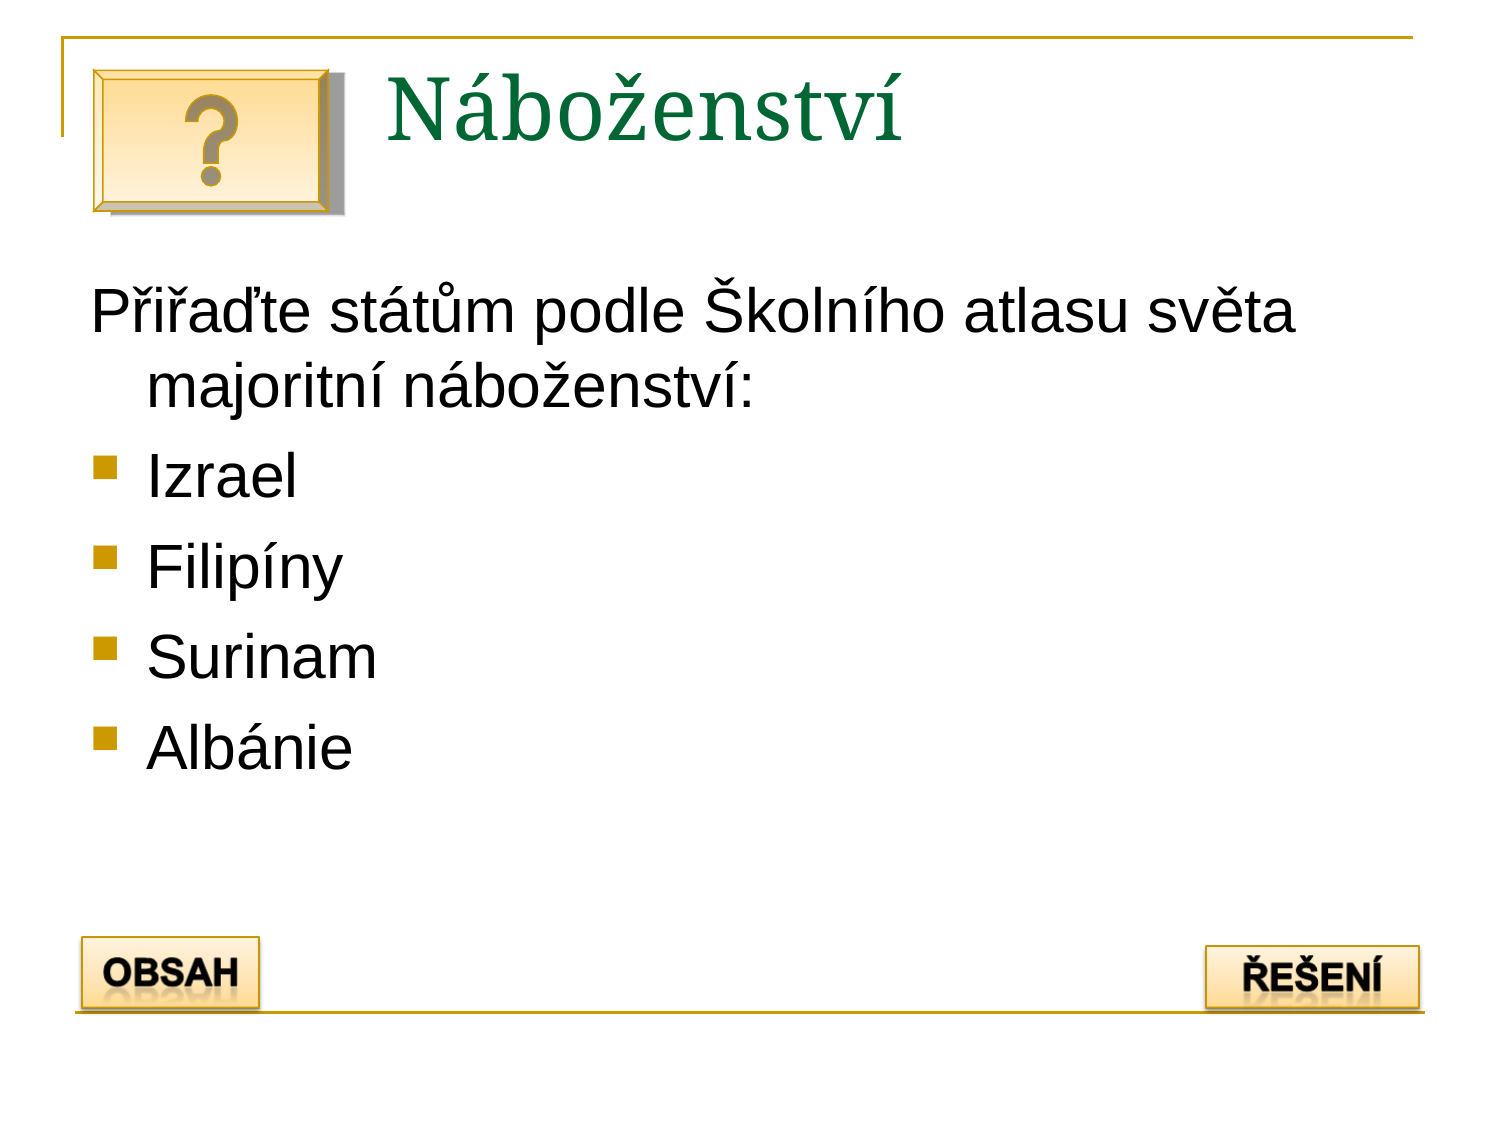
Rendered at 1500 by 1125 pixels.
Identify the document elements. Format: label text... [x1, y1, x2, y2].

picture [1197, 937, 1428, 1055]
title Náboženství [75, 45, 1426, 262]
picture [69, 931, 272, 1051]
text_box [95, 70, 329, 211]
list Přiřaďte státům podle Školního atlasu světa majoritní náboženství: Izrael Filipíny Surinam Albánie [75, 262, 1426, 1006]
